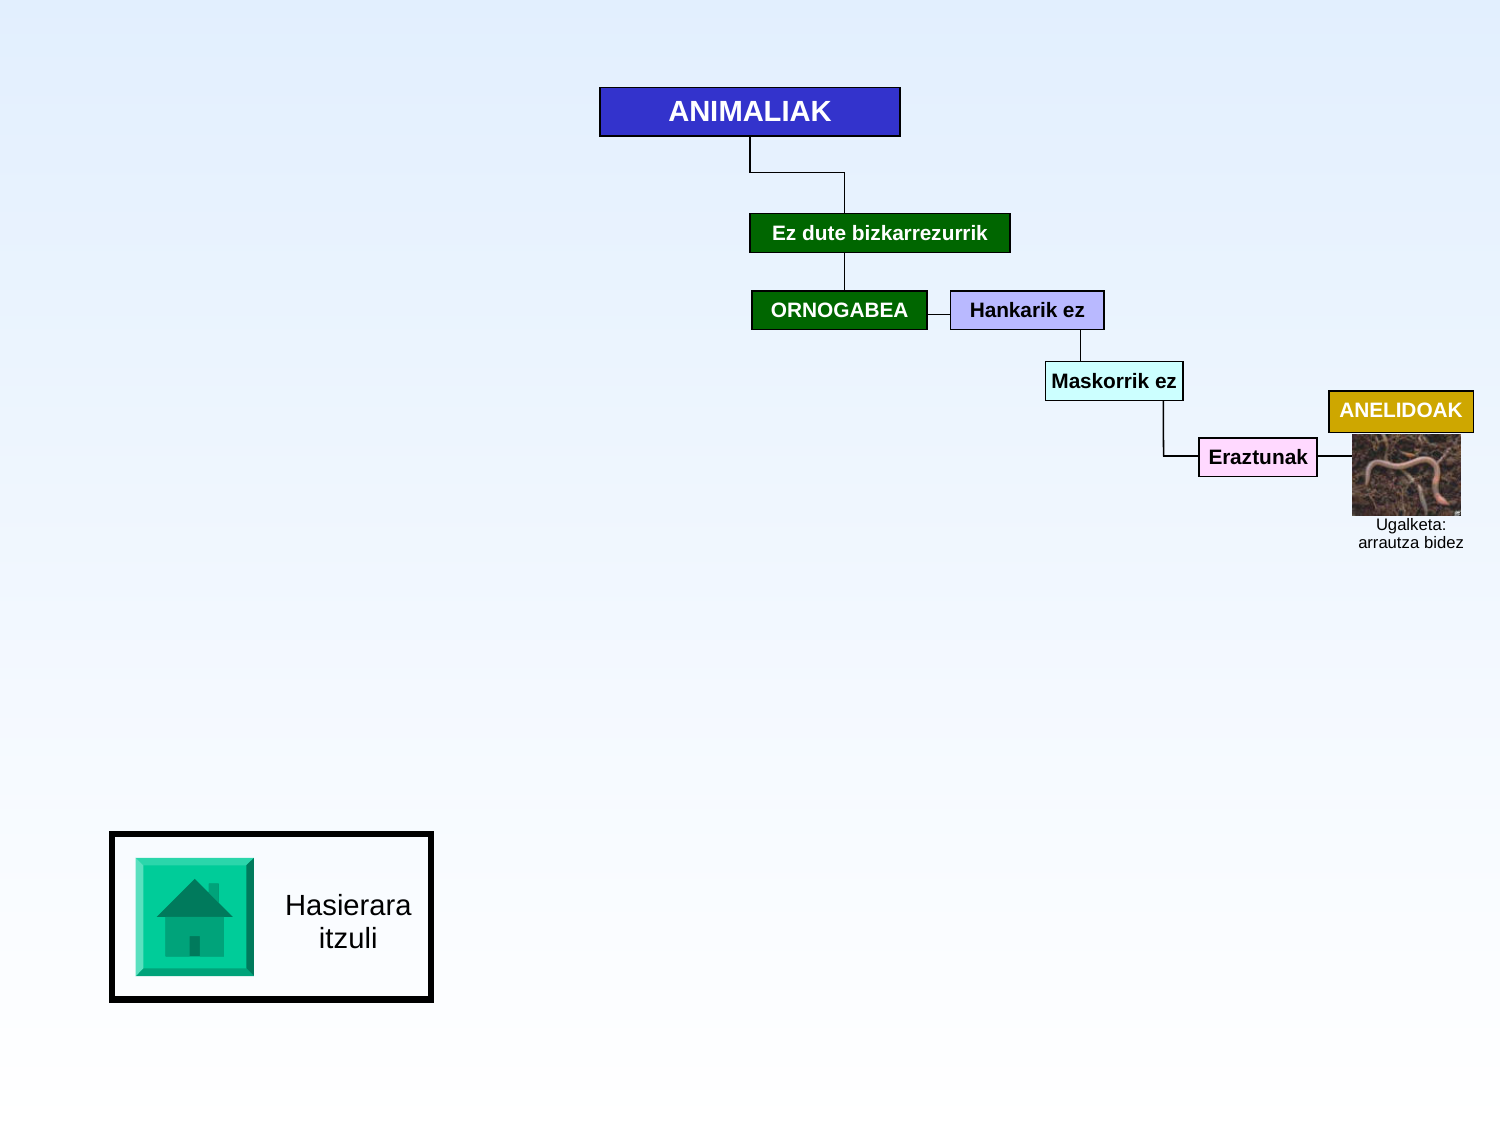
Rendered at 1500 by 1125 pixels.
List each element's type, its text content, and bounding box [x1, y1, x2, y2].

text_box ORNOGABEA [752, 290, 928, 330]
text_box ANIMALIAK [600, 87, 901, 136]
text_box ANELIDOAK [1328, 391, 1474, 433]
text_box Hasierara itzuli [265, 881, 428, 963]
picture [1352, 434, 1461, 507]
text_box Hankarik ez [950, 290, 1105, 330]
text_box Maskorrik ez [1045, 361, 1183, 401]
text_box Ugalketa: arrautza bidez [1340, 507, 1483, 561]
text_box Ez dute bizkarrezurrik [749, 213, 1010, 253]
text_box Eraztunak [1198, 437, 1318, 477]
